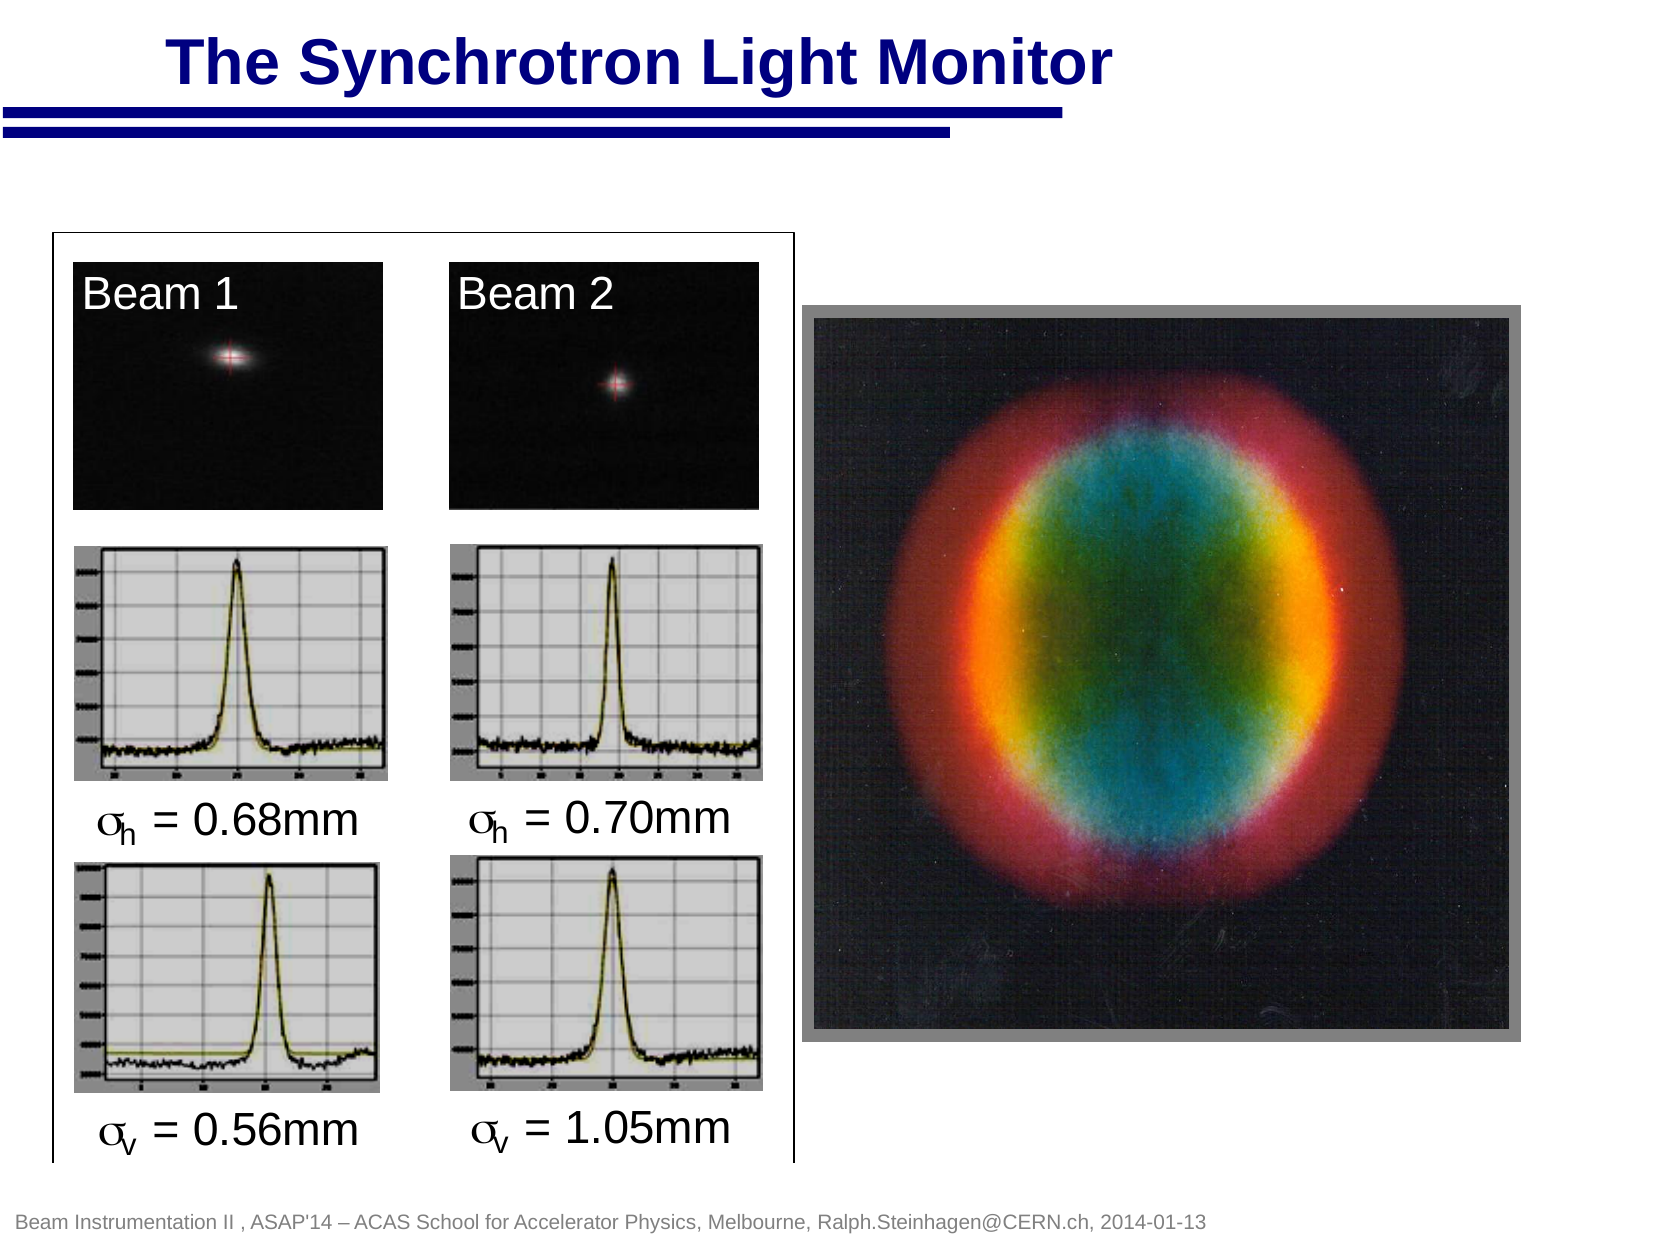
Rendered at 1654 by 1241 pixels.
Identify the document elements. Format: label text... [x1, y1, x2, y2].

picture [50, 229, 796, 1163]
picture [814, 317, 1509, 1030]
title The Synchrotron Light Monitor [165, 0, 1323, 124]
